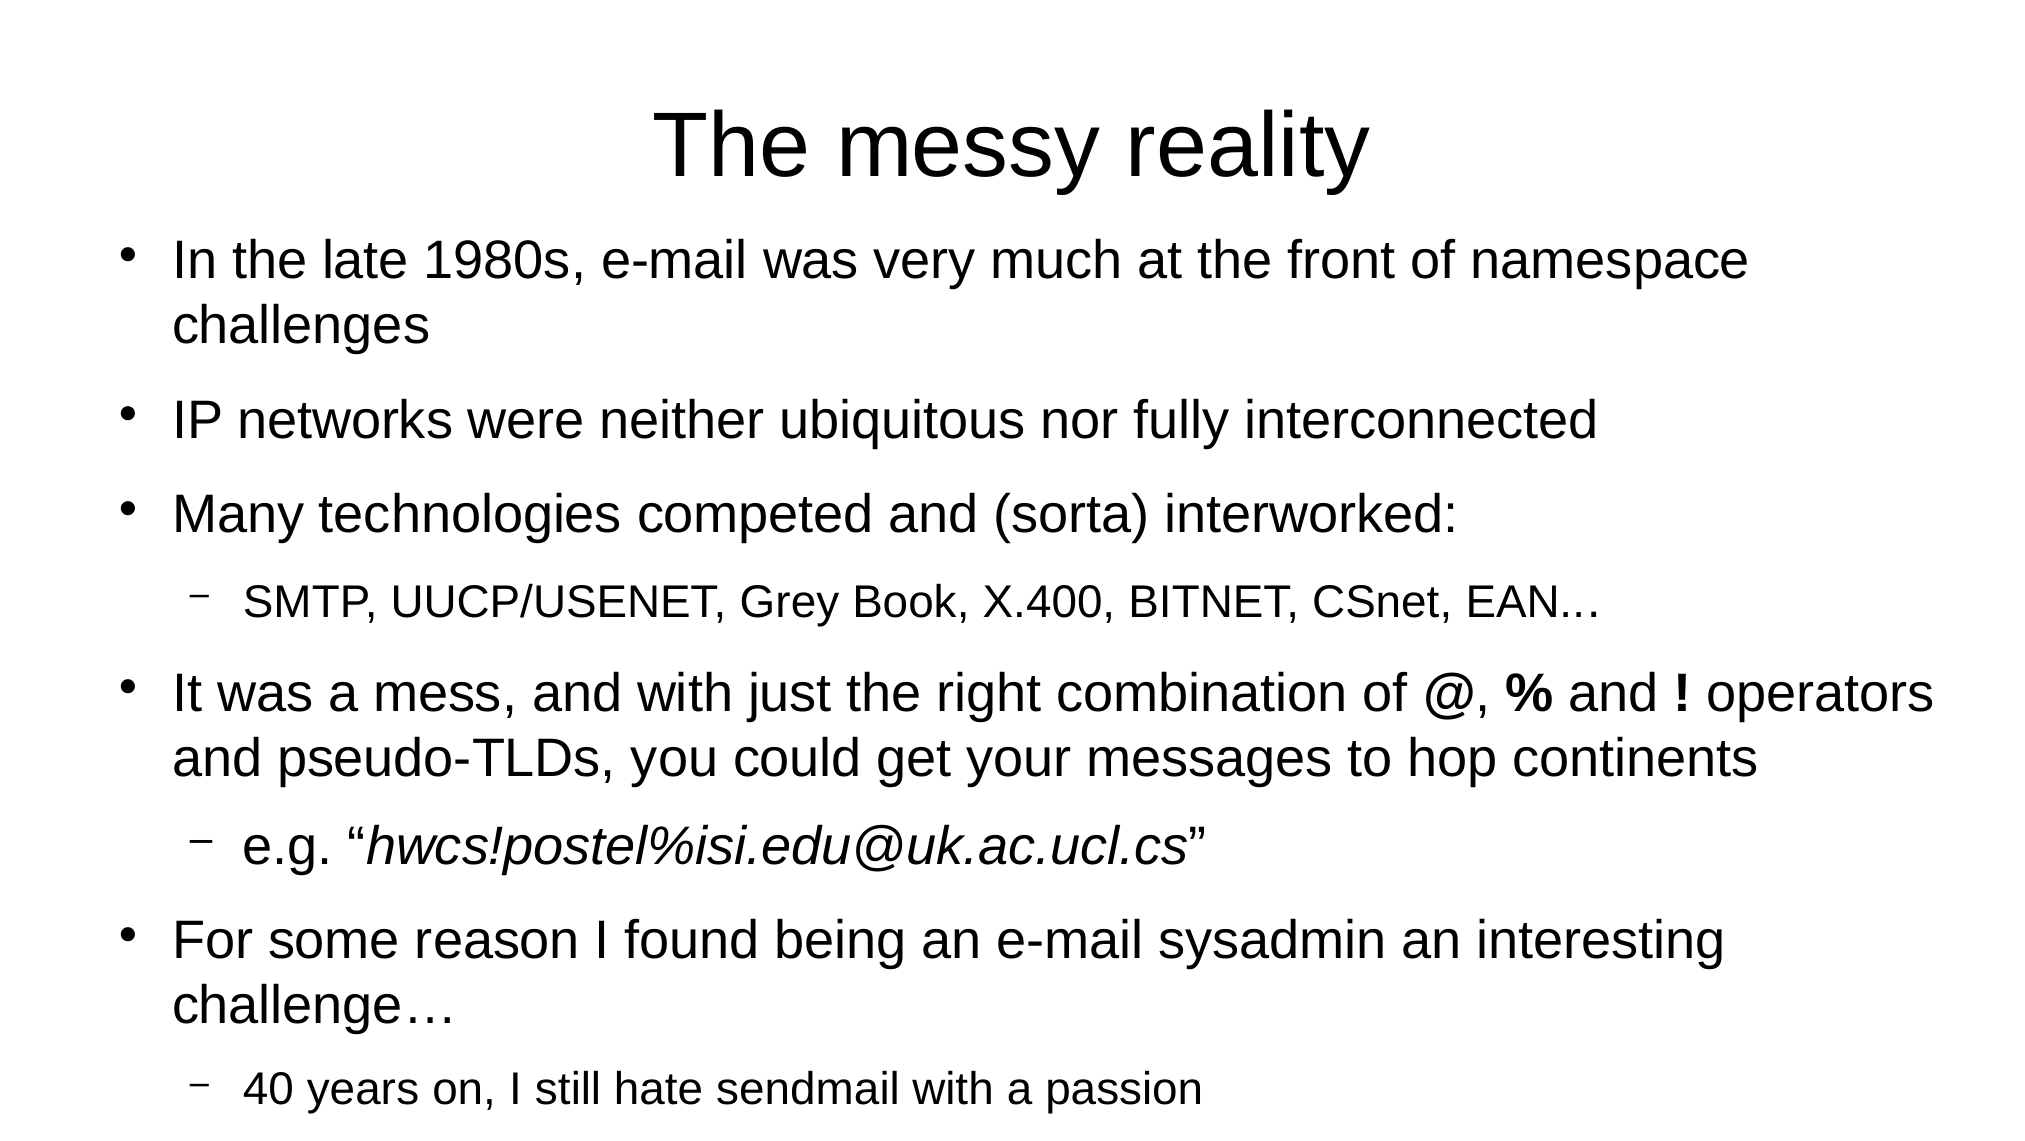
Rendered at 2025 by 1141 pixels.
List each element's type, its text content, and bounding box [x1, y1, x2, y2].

title The messy reality [101, 45, 1924, 224]
list In the late 1980s, e-mail was very much at the front of namespace challenges IP networks were neither ubiquitous nor fully interconnected Many technologies competed and (sorta) interworked: SMTP, UUCP/USENET, Grey Book, X.400, BITNET, CSnet, EAN... It was a mess, and with just the right combination of @, % and ! operators and pseudo-TLDs, you could get your messages to hop continents e.g. “hwcs!postel%isi.edu@uk.ac.ucl.cs” For some reason I found being an e-mail sysadmin an interesting challenge… 40 years on, I still hate sendmail with a passion [101, 224, 1950, 886]
